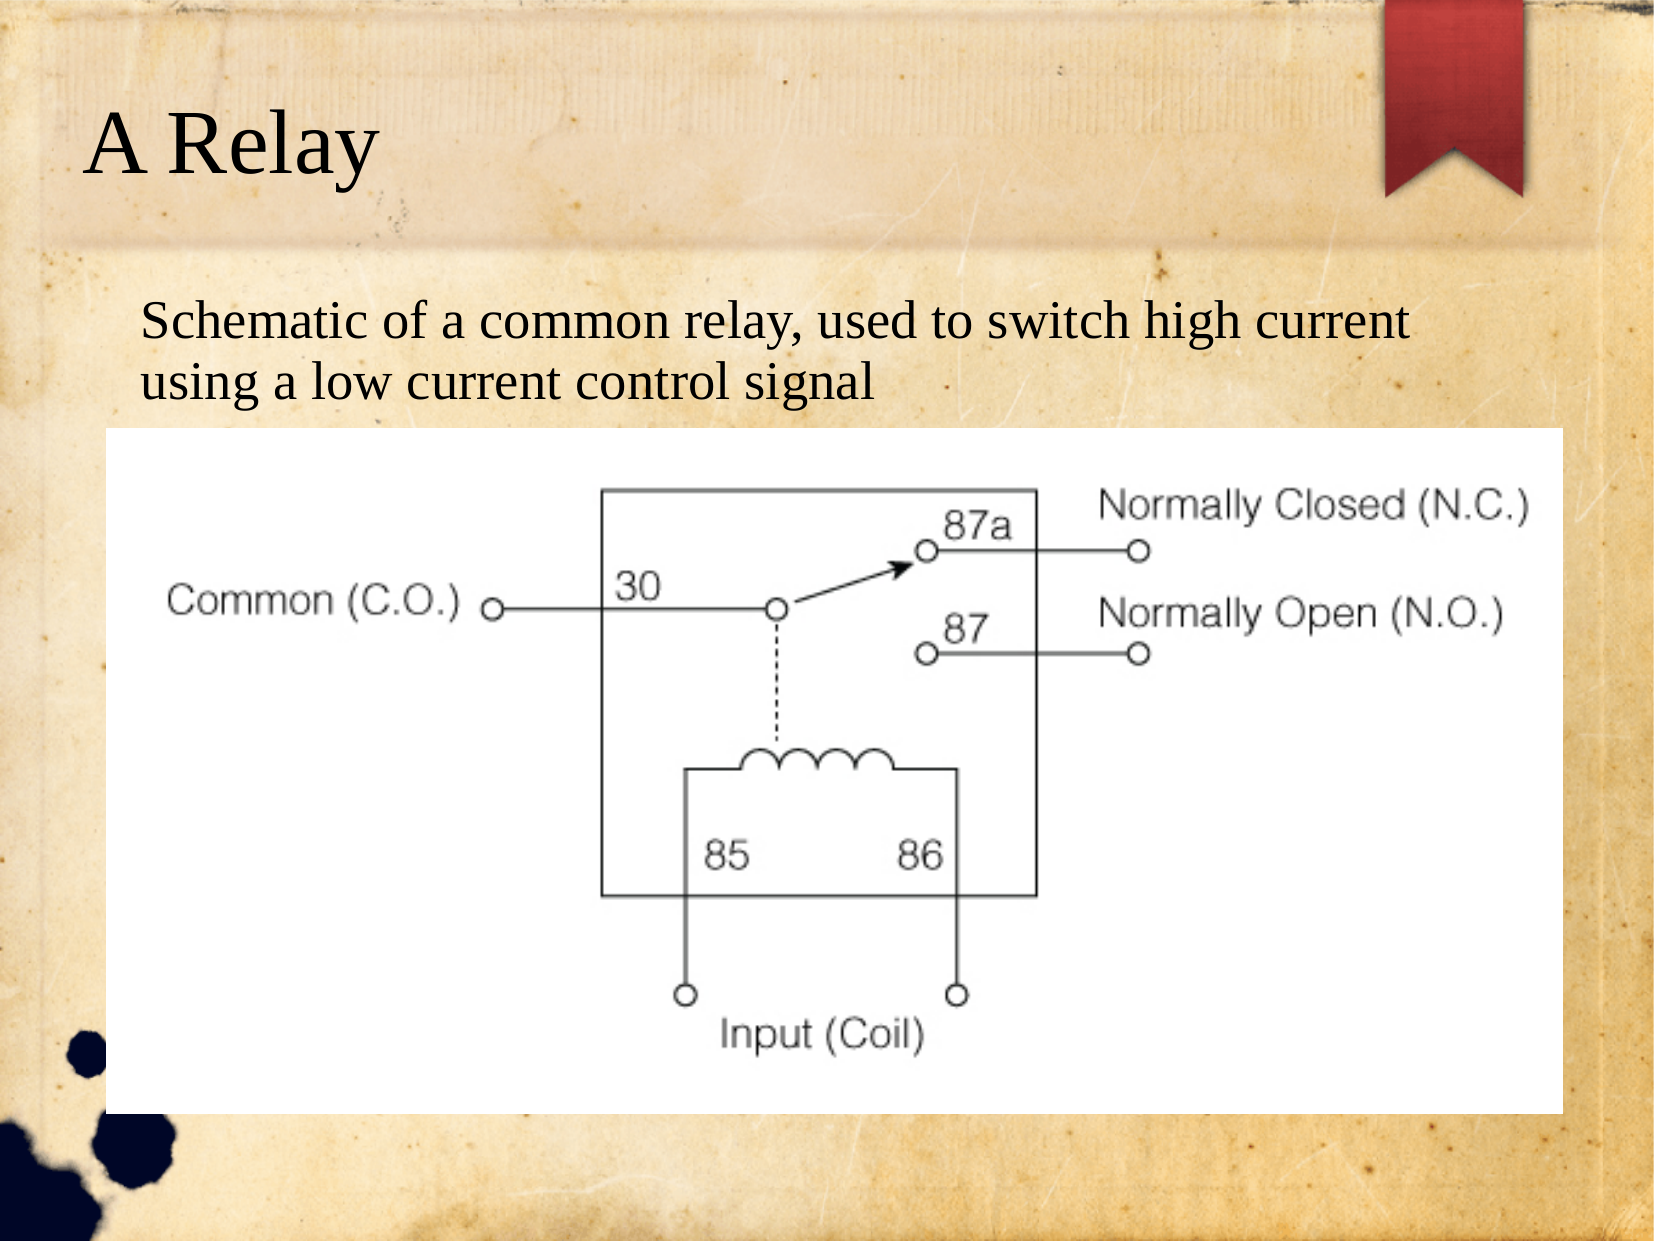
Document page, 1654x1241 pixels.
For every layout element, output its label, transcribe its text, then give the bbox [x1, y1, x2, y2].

title A Relay [82, 49, 1347, 237]
picture [0, 0, 1654, 1241]
list Schematic of a common relay, used to switch high current using a low current control signal [82, 290, 1538, 413]
